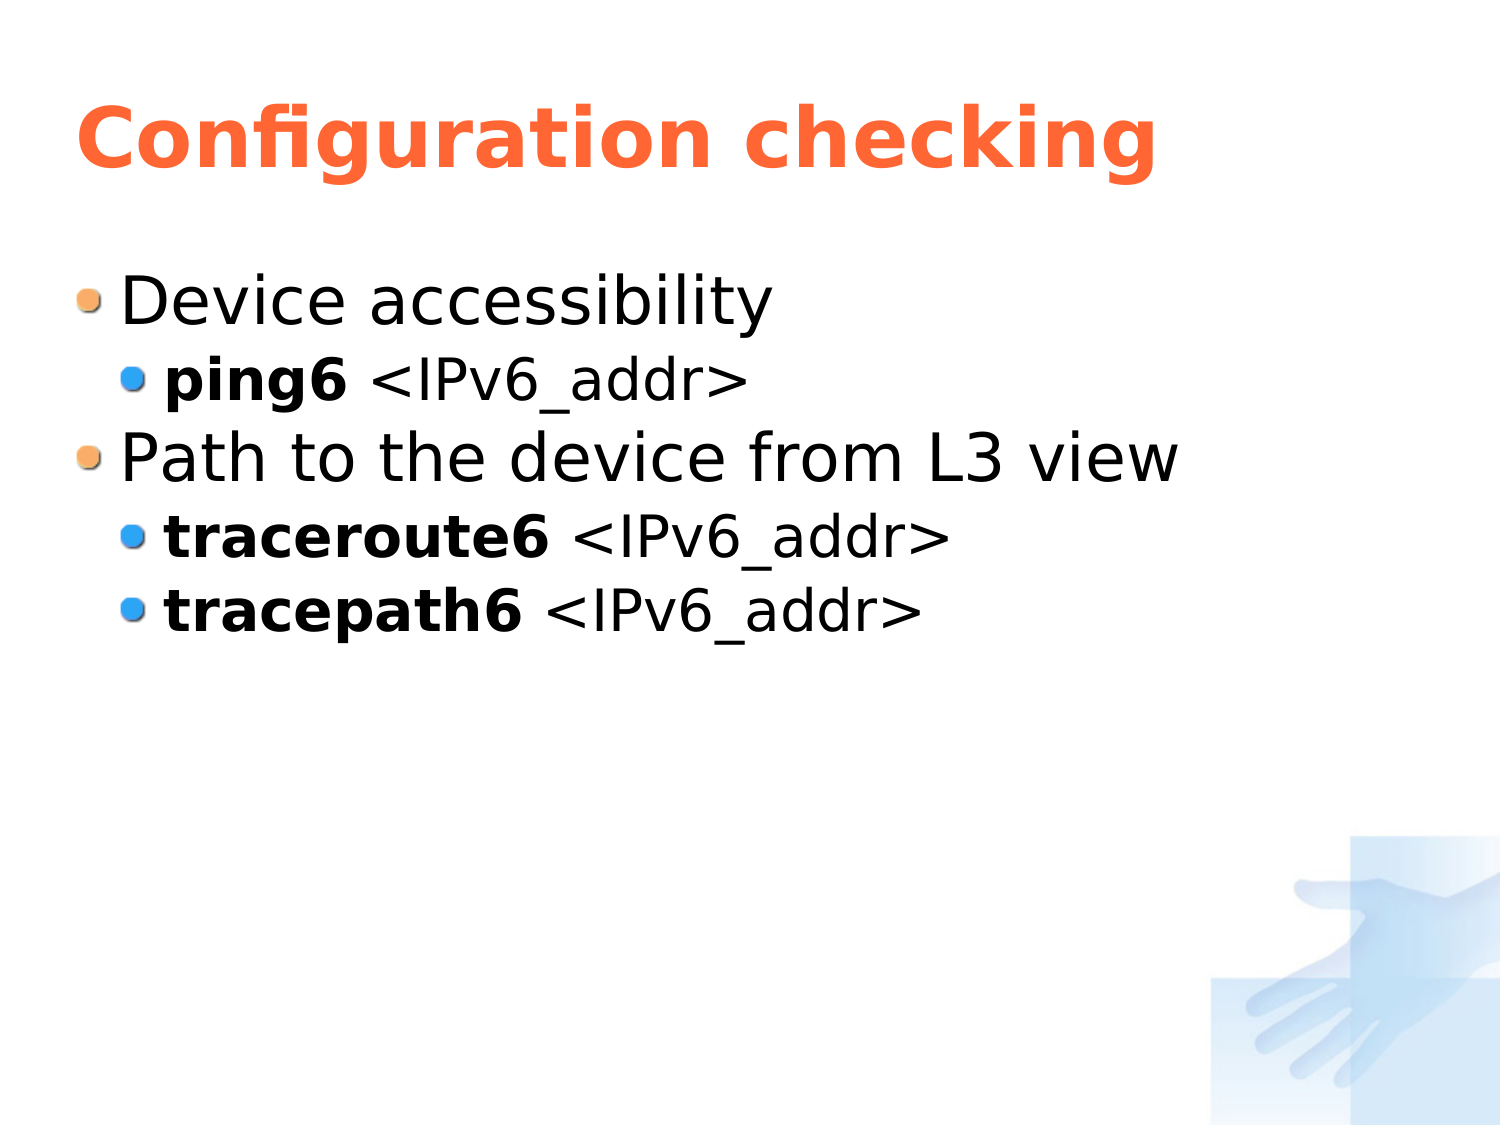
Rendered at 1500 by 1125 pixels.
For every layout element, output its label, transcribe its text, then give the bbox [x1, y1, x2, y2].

list Device accessibility ping6 <IPv6_addr> Path to the device from L3 view traceroute6 <IPv6_addr> tracepath6 <IPv6_addr> [75, 262, 1426, 991]
title Configuration checking [75, 28, 1426, 250]
picture [0, 0, 1500, 1125]
